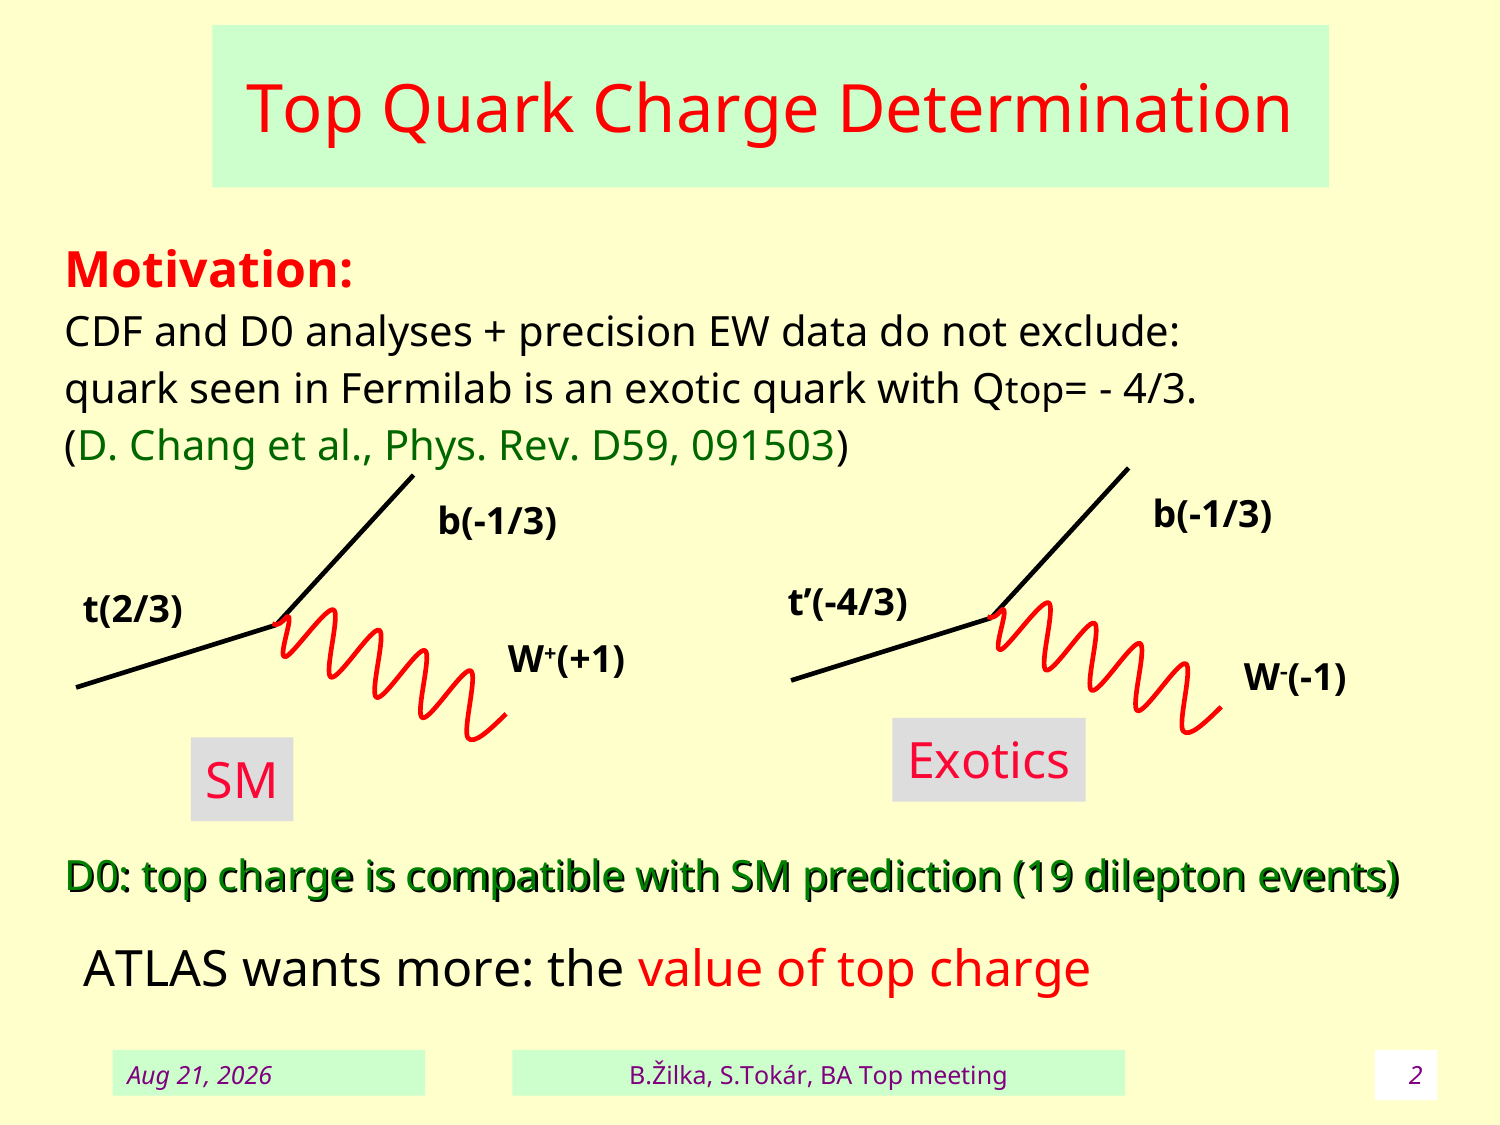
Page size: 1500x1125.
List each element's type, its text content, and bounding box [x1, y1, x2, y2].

text_box SM [190, 737, 294, 822]
text_box b(-1/3) [422, 487, 573, 554]
text_box Motivation: CDF and D0 analyses + precision EW data do not exclude: quark seen in Fermilab is an exotic quark with Qtop= - 4/3. (D. Chang et al., Phys. Rev. D59, 091503) [50, 212, 1459, 481]
text_box ATLAS wants more: the value of top charge [69, 924, 1108, 1009]
text_box t’(-4/3) [772, 567, 923, 635]
text_box t(2/3) [67, 574, 198, 642]
text_box Top Quark Charge Determination [212, 24, 1329, 188]
text_box W(-1) [1229, 642, 1362, 710]
text_box D0: top charge is compatible with SM prediction (19 dilepton events) [49, 837, 1500, 910]
text_box W+(+1) [493, 624, 641, 692]
text_box b(-1/3) [1137, 480, 1288, 547]
text_box Exotics [892, 717, 1086, 802]
